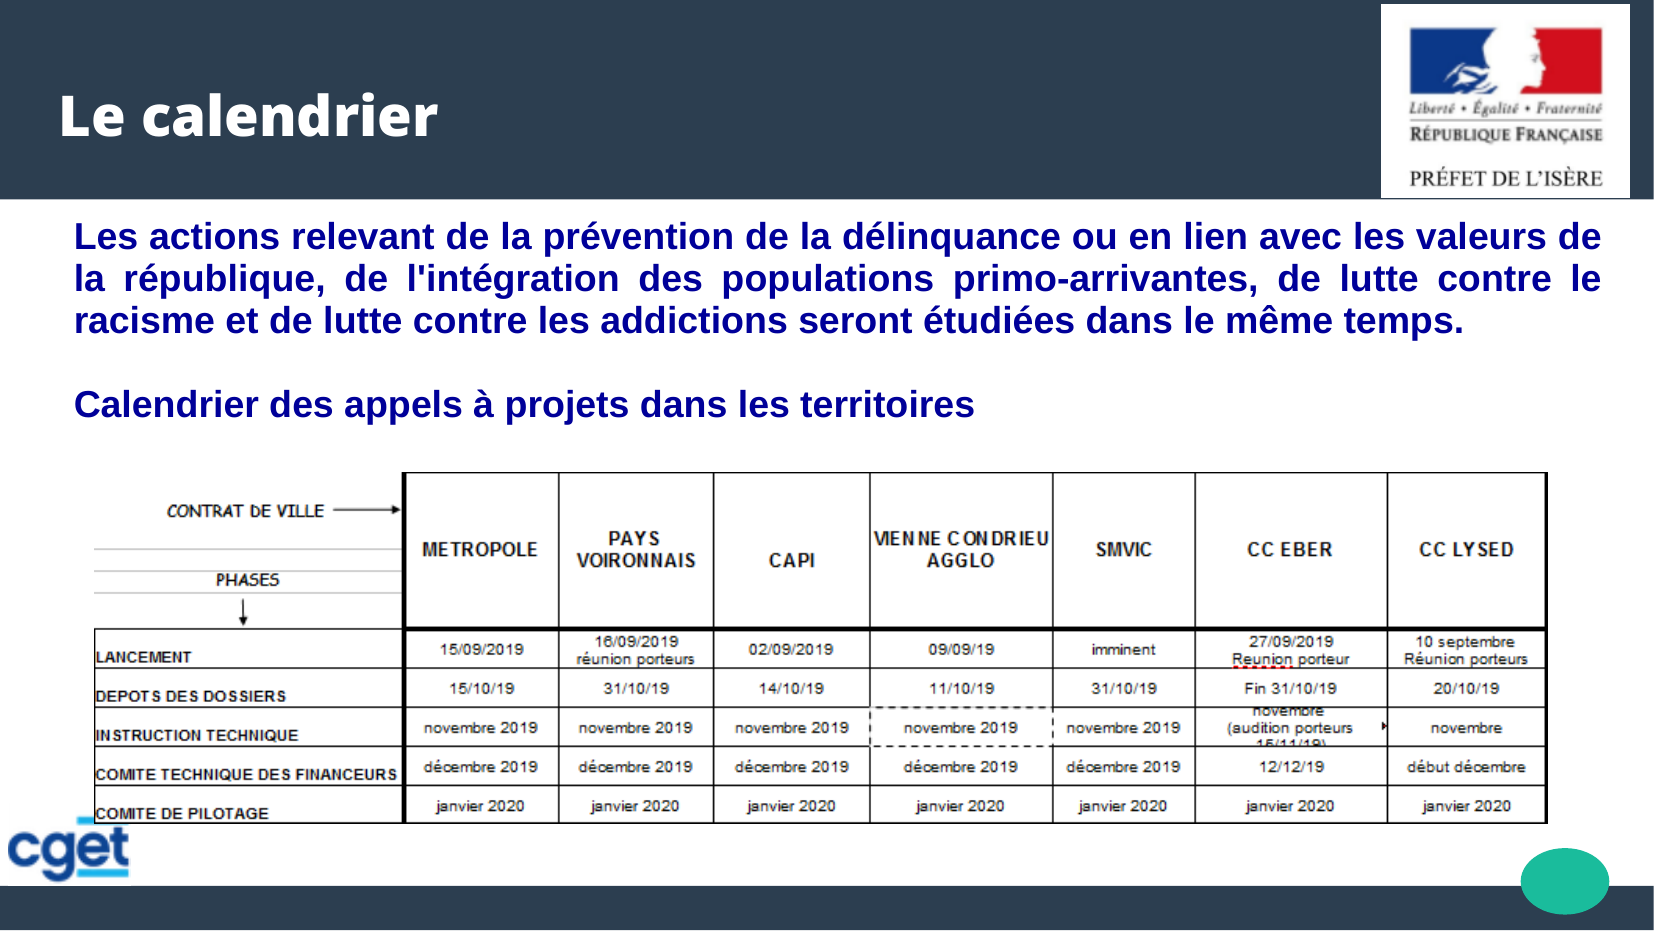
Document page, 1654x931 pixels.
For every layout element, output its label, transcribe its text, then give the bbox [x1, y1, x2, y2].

title Le calendrier [59, 0, 1548, 208]
picture [94, 472, 1548, 824]
text_box Les actions relevant de la prévention de la délinquance ou en lien avec les valeurs de la république, de l'intégration des populations primo-arrivantes, de lutte contre le racisme et de lutte contre les addictions seront étudiées dans le même temps. Calendrier des appels à projets dans les territoires [59, 208, 1619, 929]
picture [1381, 4, 1630, 198]
picture [8, 803, 59, 886]
